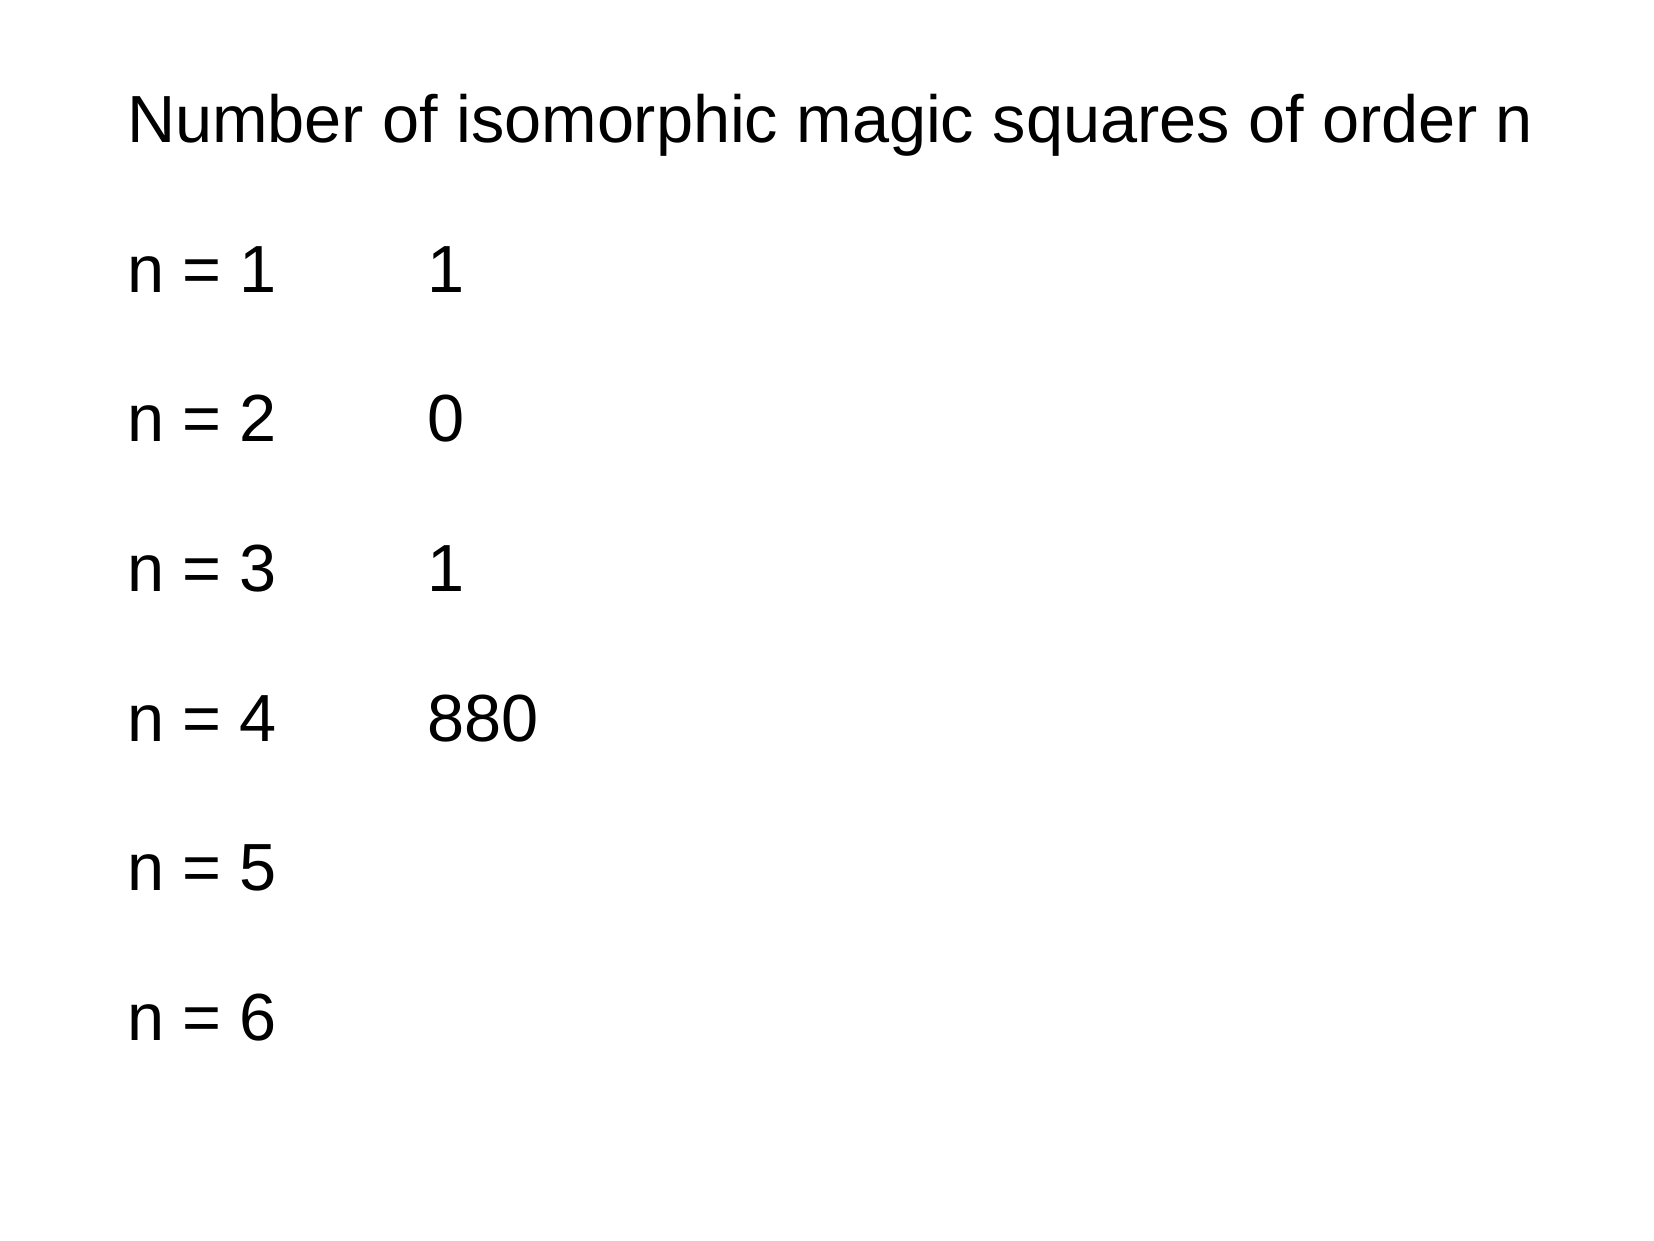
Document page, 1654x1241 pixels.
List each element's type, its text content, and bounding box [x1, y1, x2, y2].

text_box Number of isomorphic magic squares of order n n = 1 1 n = 2 0 n = 3 1 n = 4 880 n = 5 n = 6 [112, 75, 1613, 1062]
